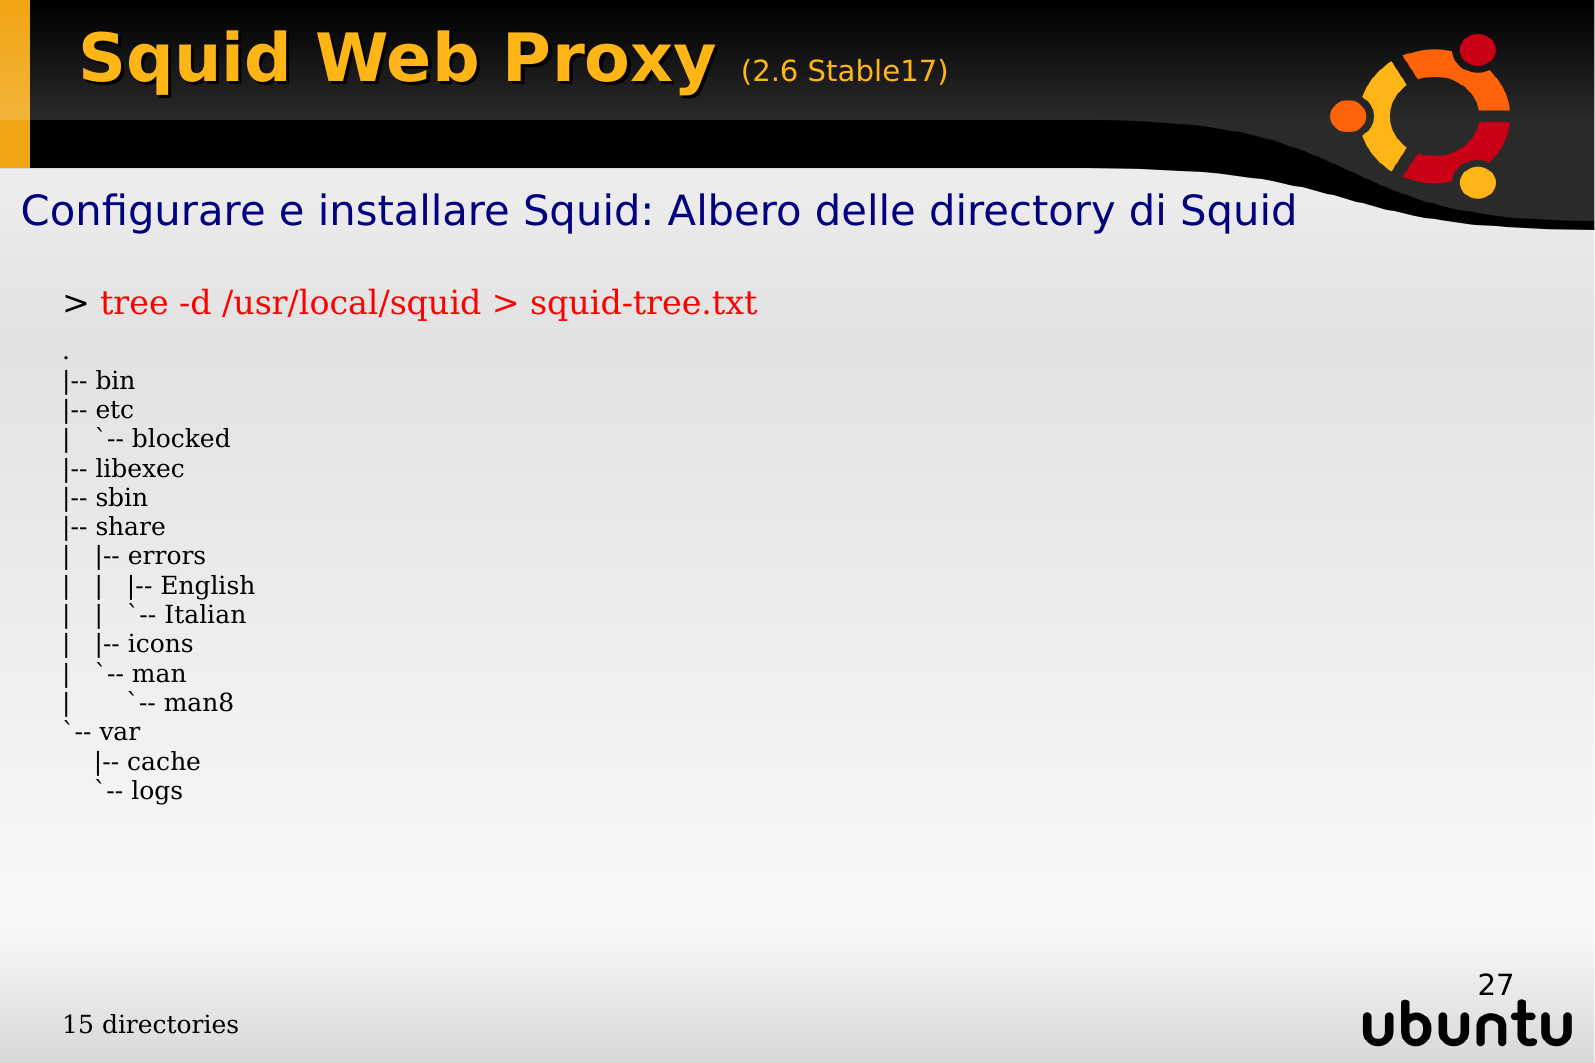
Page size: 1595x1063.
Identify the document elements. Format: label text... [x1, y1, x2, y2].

text_box Squid Web Proxy (2.6 Stable17) [23, 11, 1004, 105]
text_box Configurare e installare Squid: Albero delle directory di Squid [17, 178, 1554, 243]
text_box > tree -d /usr/local/squid > squid-tree.txt . |-- bin |-- etc | `-- blocked |-- libexec |-- sbin |-- share | |-- errors | | |-- English | | `-- Italian | |-- icons | `-- man | `-- man8 `-- var |-- cache `-- logs 15 directories [59, 256, 1536, 1028]
picture [0, 0, 1595, 1063]
